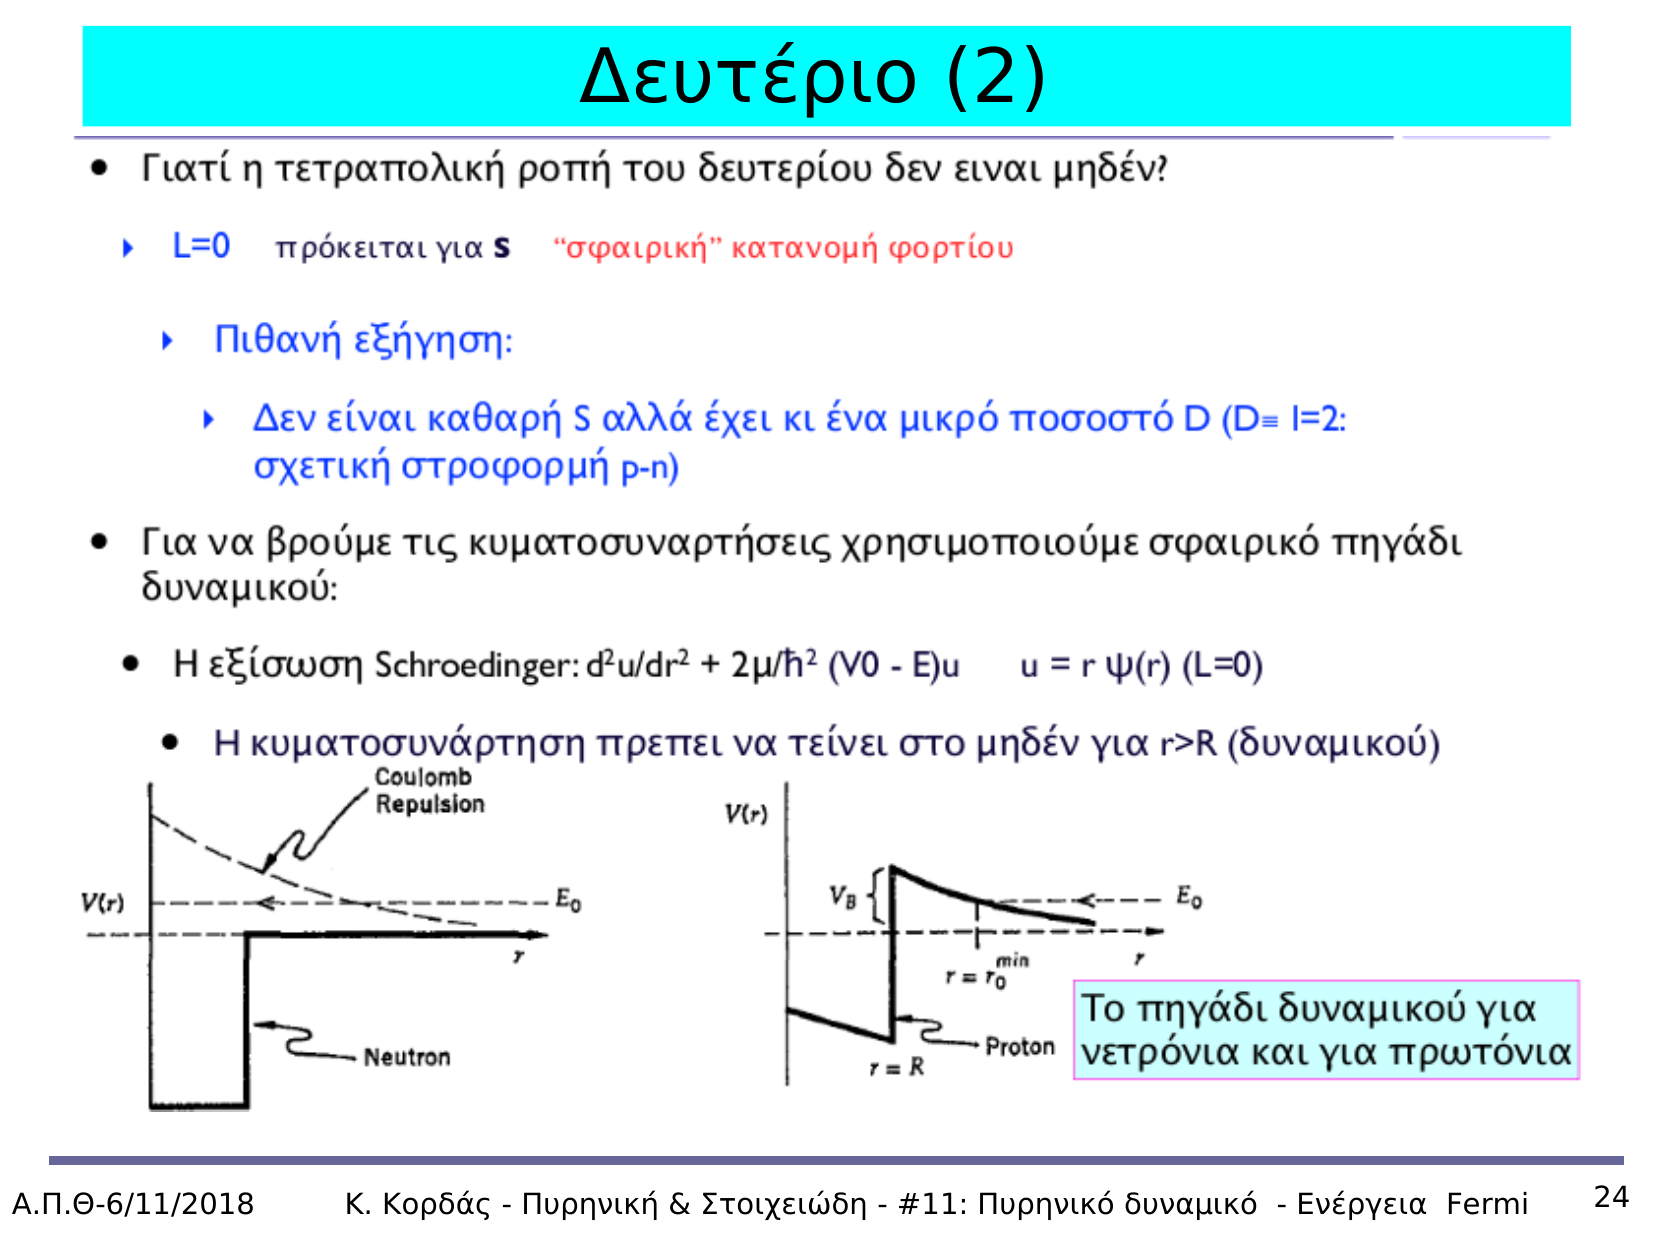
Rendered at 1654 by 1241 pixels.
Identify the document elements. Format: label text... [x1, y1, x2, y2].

title Δευτέριο (2) [82, 25, 1571, 127]
picture [49, 136, 1587, 1112]
